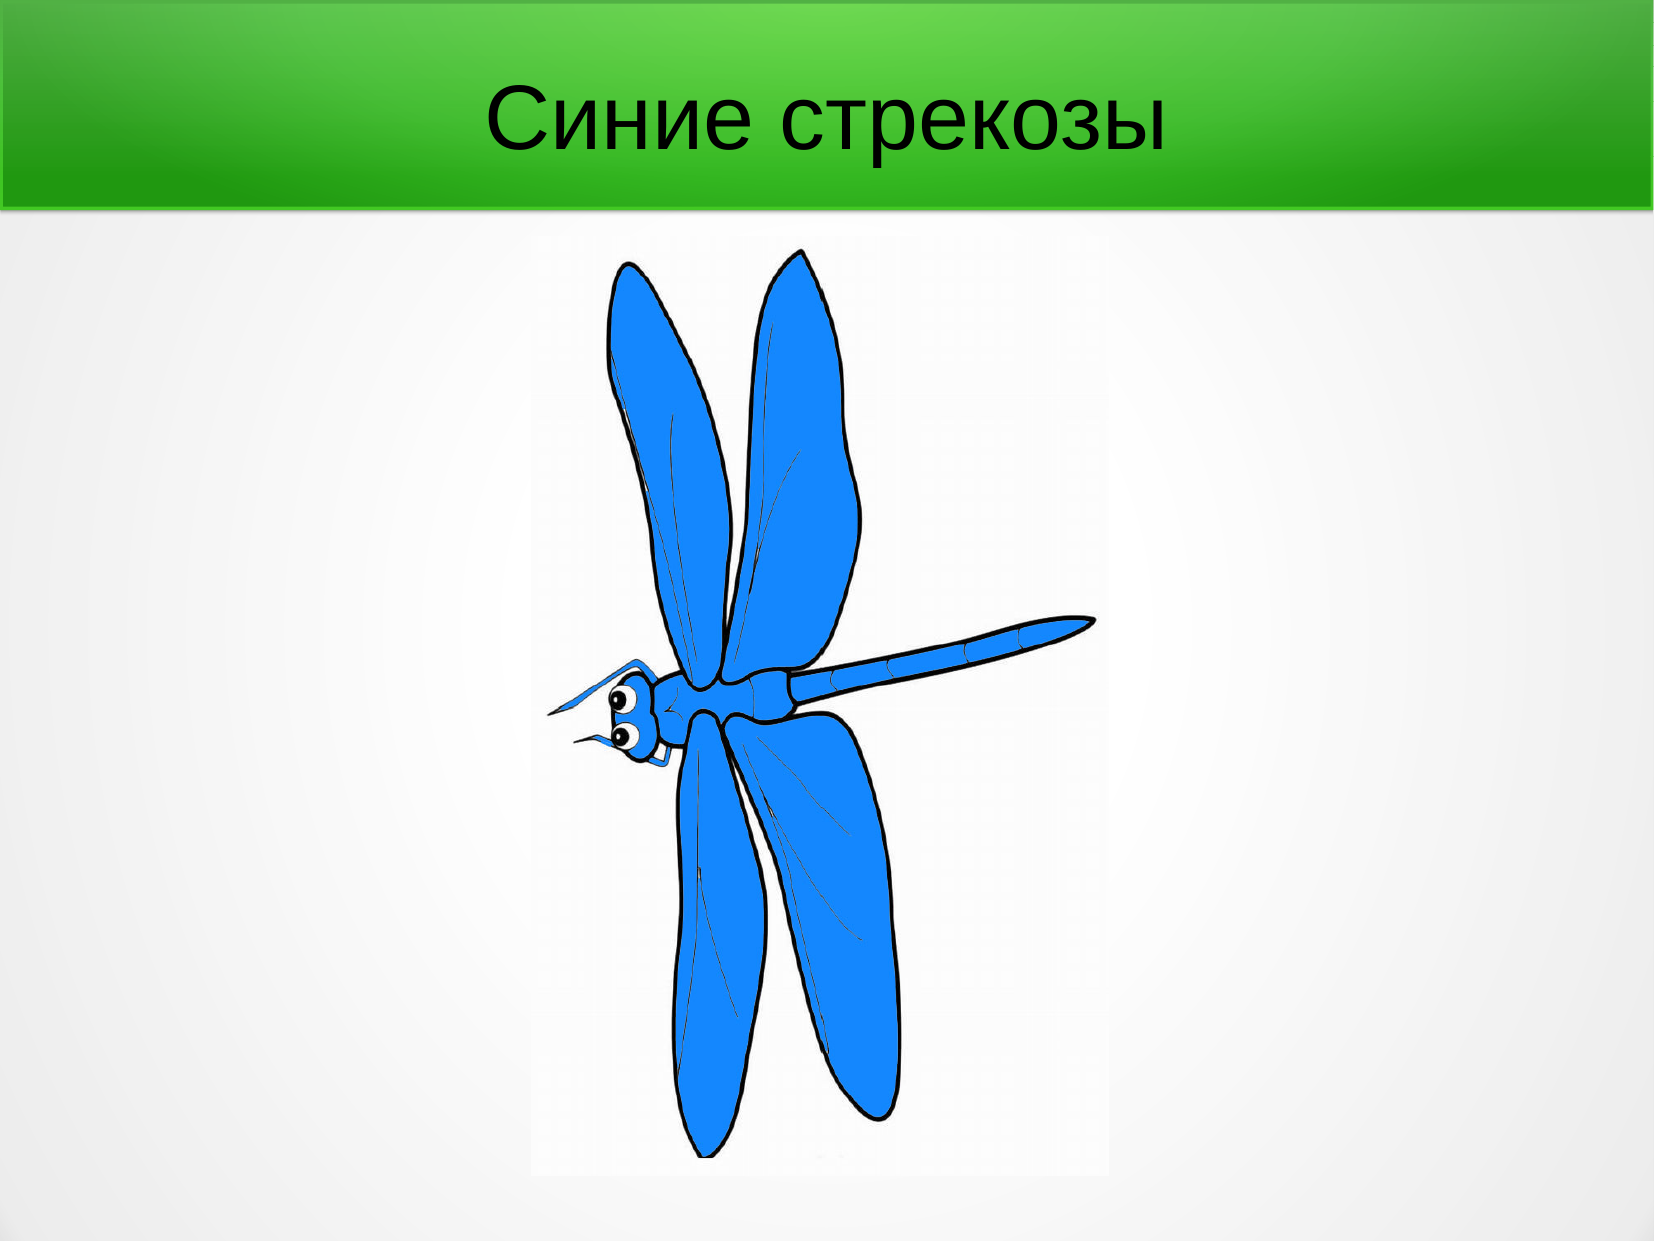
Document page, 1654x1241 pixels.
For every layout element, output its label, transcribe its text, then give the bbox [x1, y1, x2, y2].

title Синие стрекозы [82, 47, 1571, 189]
picture [531, 236, 1109, 1176]
